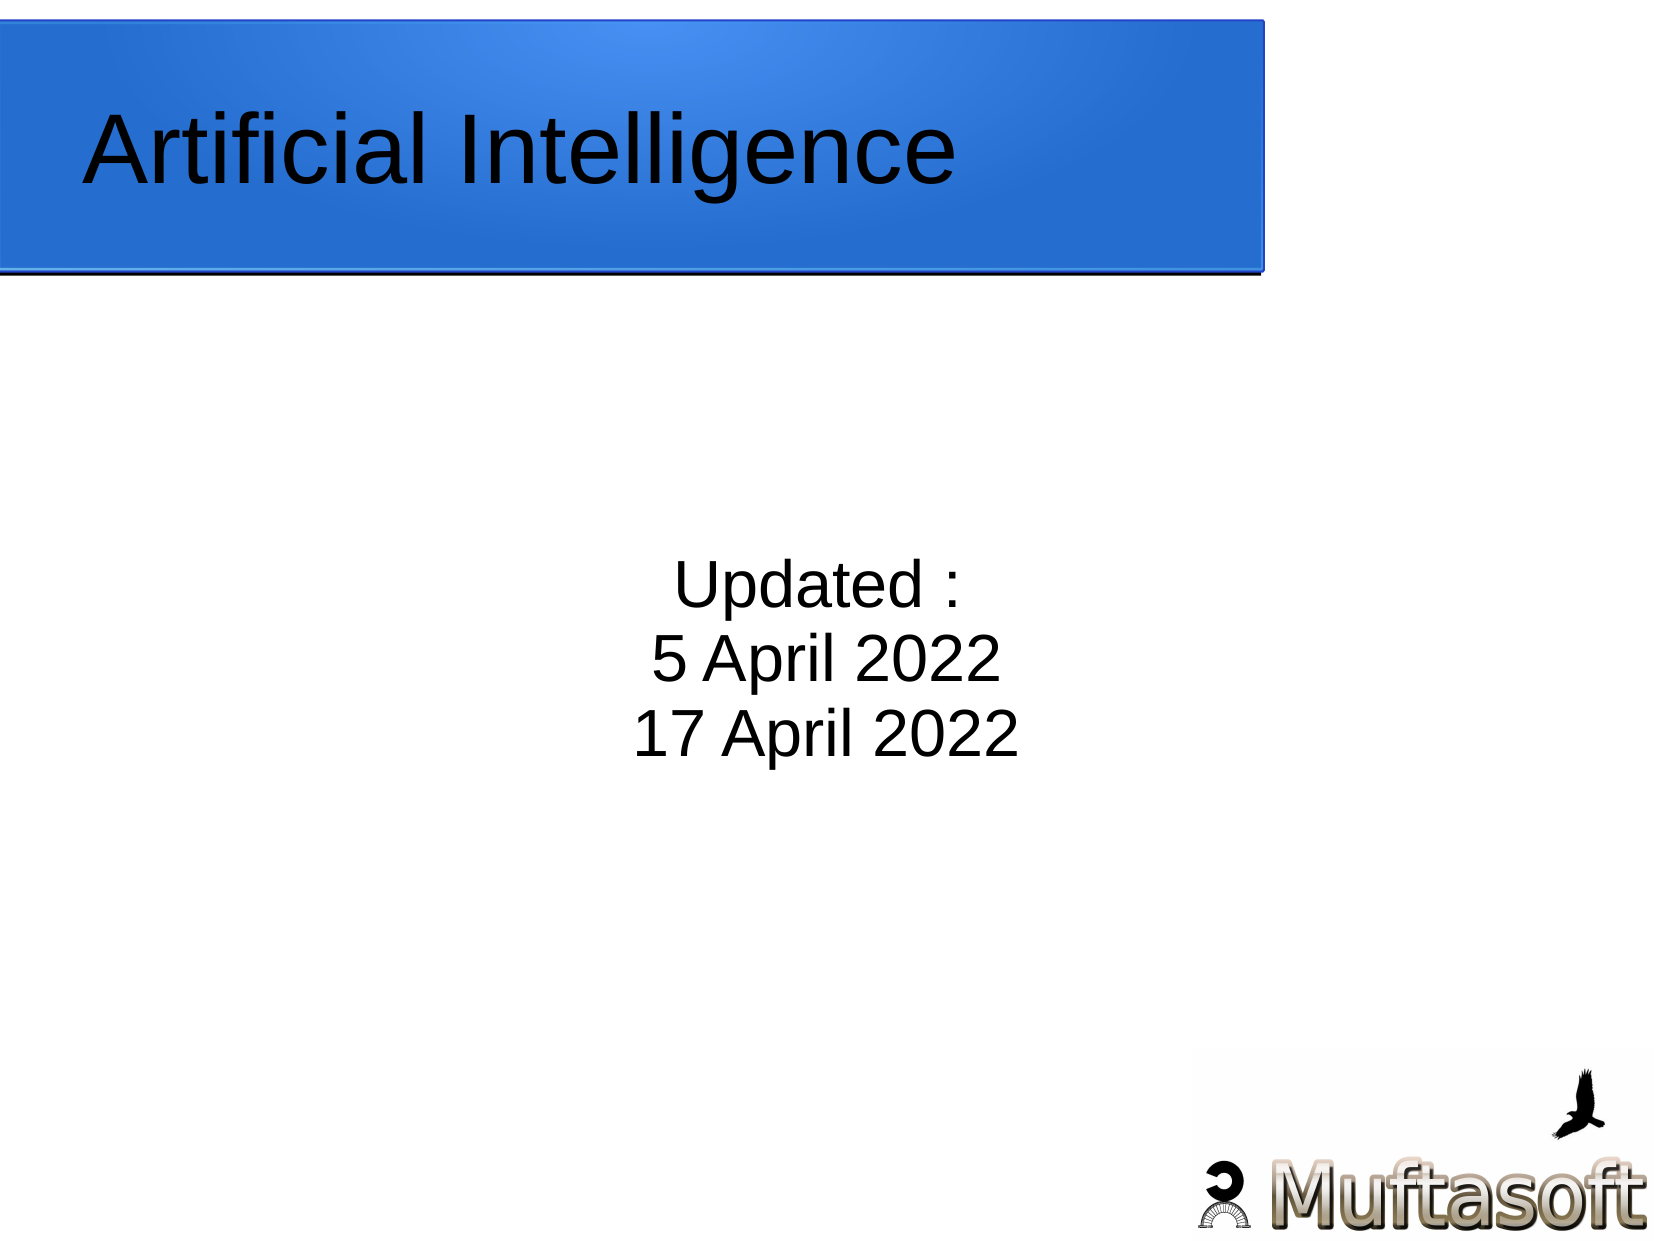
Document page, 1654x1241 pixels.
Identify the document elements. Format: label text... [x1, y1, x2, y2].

subtitle Updated : 5 April 2022 17 April 2022 [82, 299, 1571, 1019]
title Artificial Intelligence [82, 47, 1235, 252]
picture [1193, 1048, 1654, 1241]
